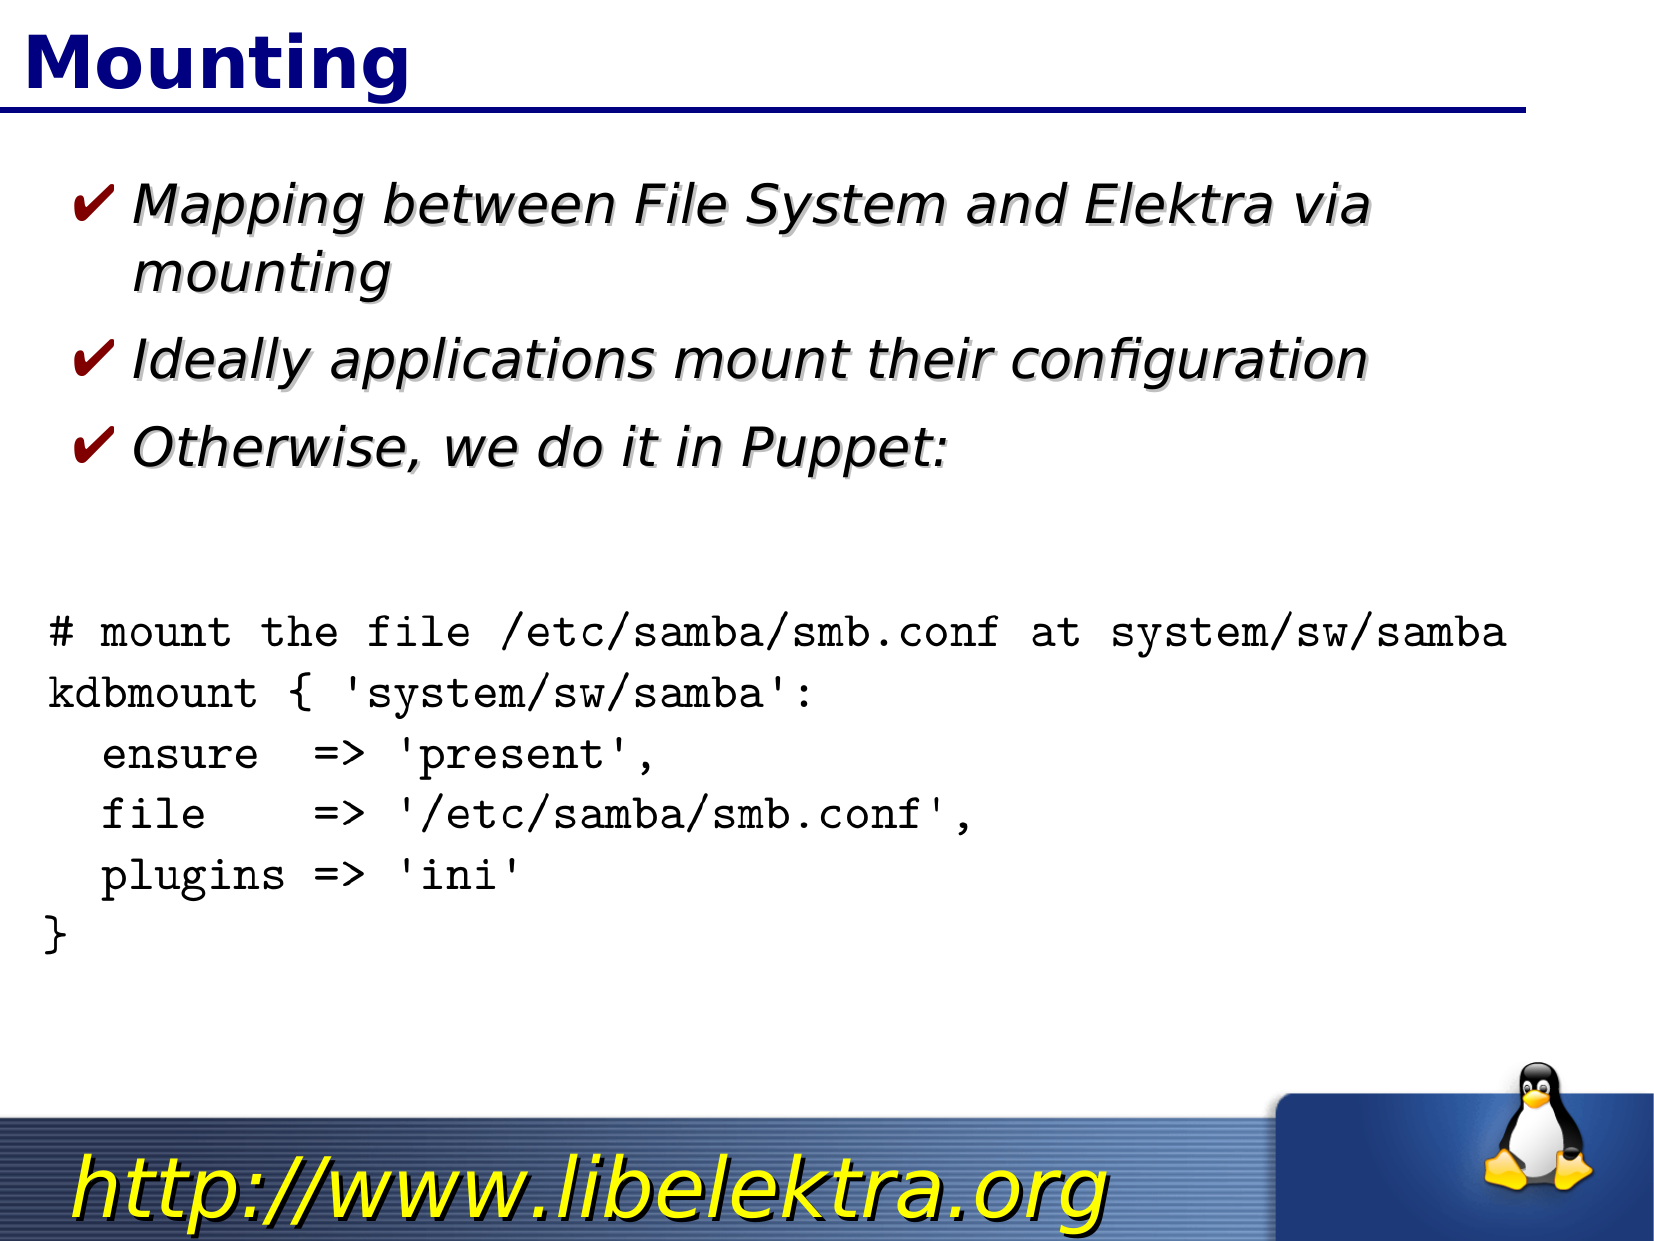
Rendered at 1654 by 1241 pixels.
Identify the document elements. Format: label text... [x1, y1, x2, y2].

picture [0, 1061, 1654, 1241]
list Mapping between File System and Elektra via mounting Ideally applications mount their configuration Otherwise, we do it in Puppet: [59, 161, 1633, 792]
text_box Mounting [22, 15, 1611, 111]
picture [37, 596, 1524, 968]
